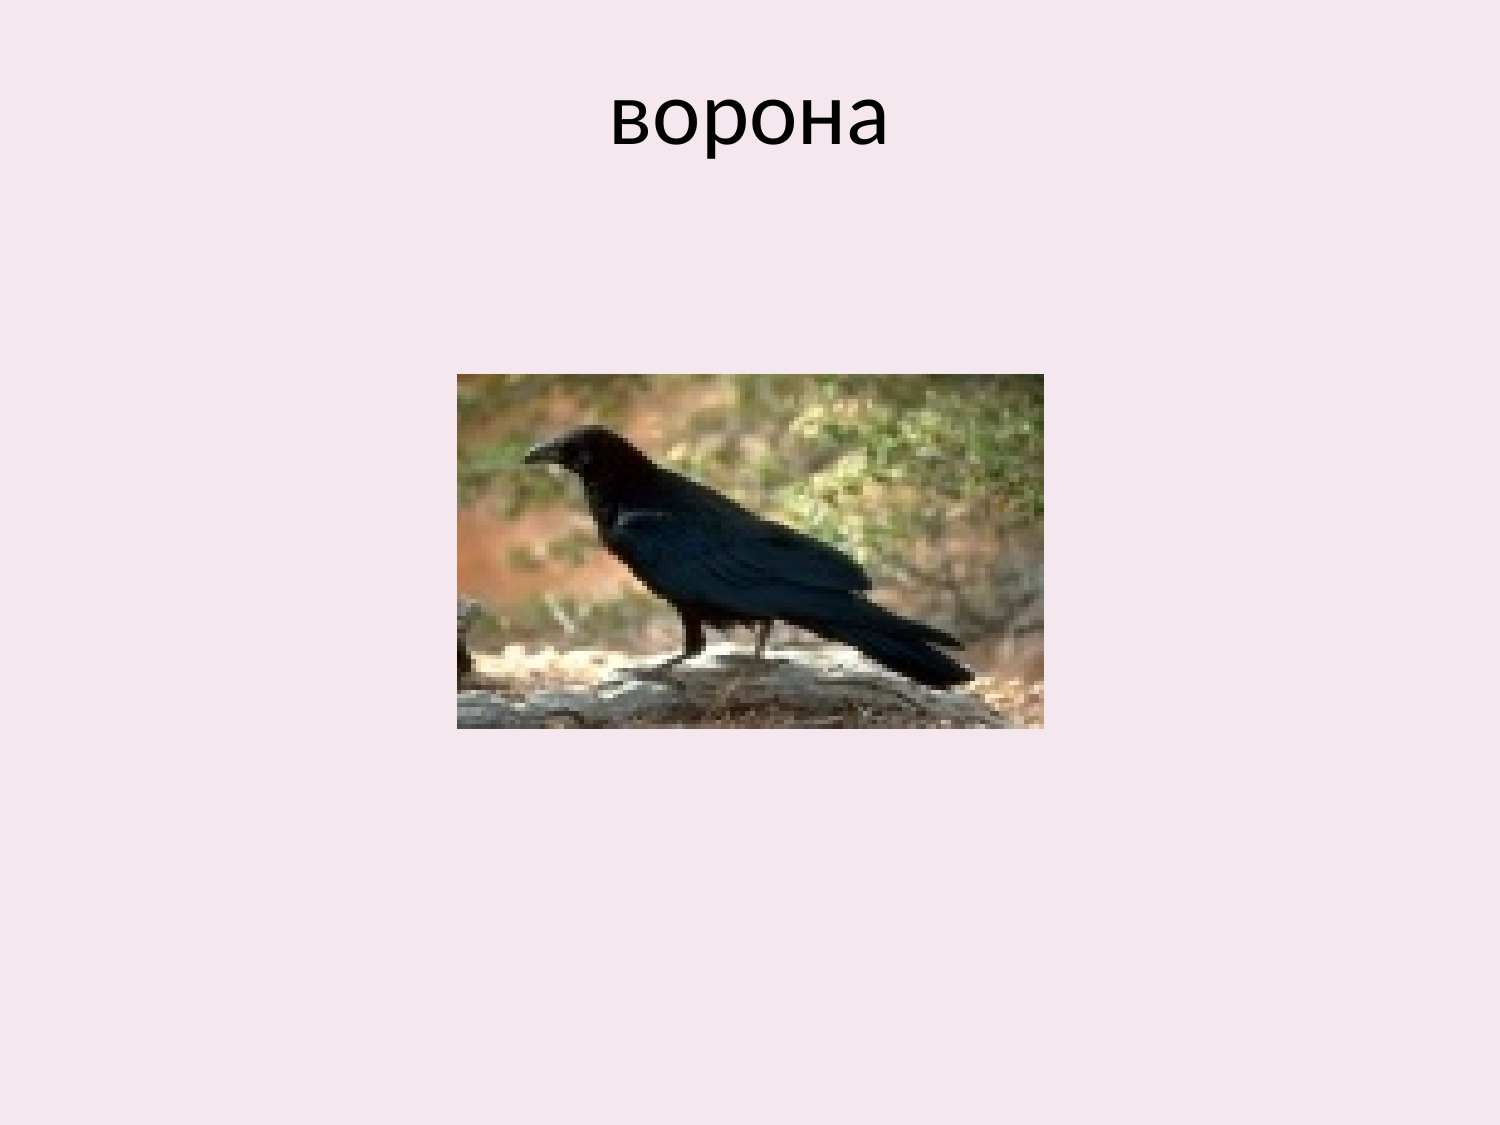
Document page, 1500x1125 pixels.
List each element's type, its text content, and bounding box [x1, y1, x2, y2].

title ворона [75, 45, 1425, 233]
picture [457, 374, 1044, 729]
